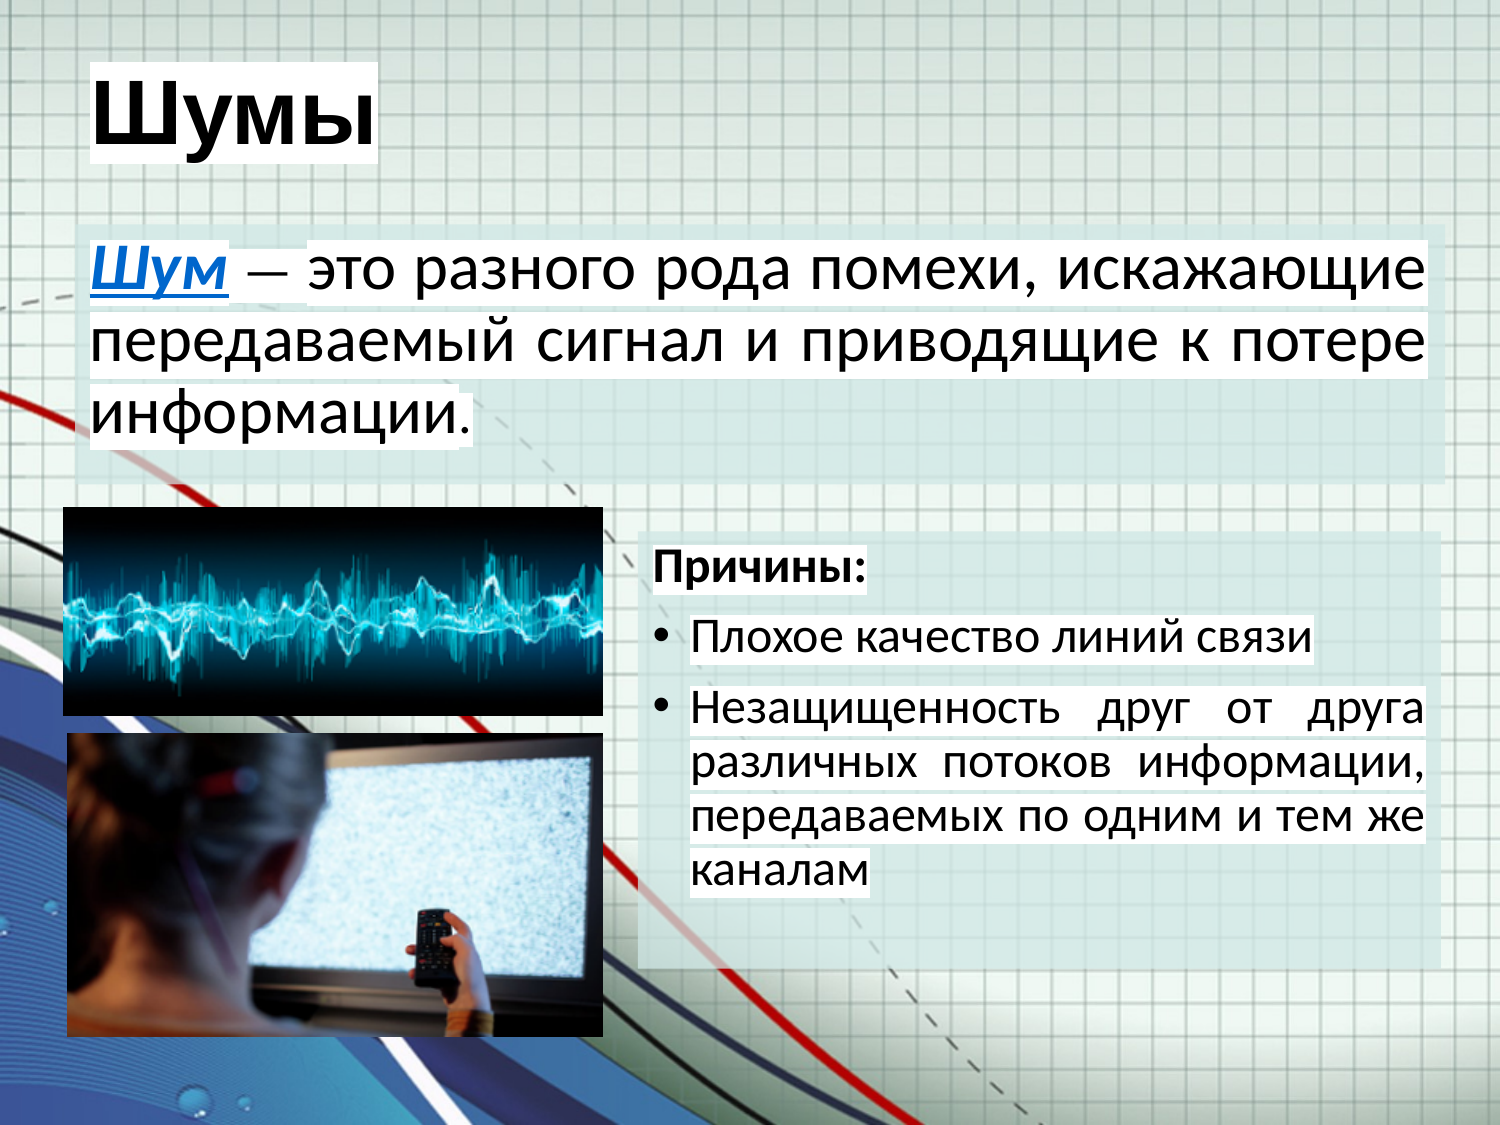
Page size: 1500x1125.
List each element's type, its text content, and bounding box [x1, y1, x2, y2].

list Шум — это разного рода помехи, искажающие передаваемый сигнал и приводящие к потере информации. [75, 224, 1446, 485]
title Шумы [75, 58, 1426, 151]
list Причины: Плохое качество линий связи Незащищенность друг от друга различных потоков информации, передаваемых по одним и тем же каналам [637, 531, 1441, 969]
picture [0, 0, 1500, 1125]
